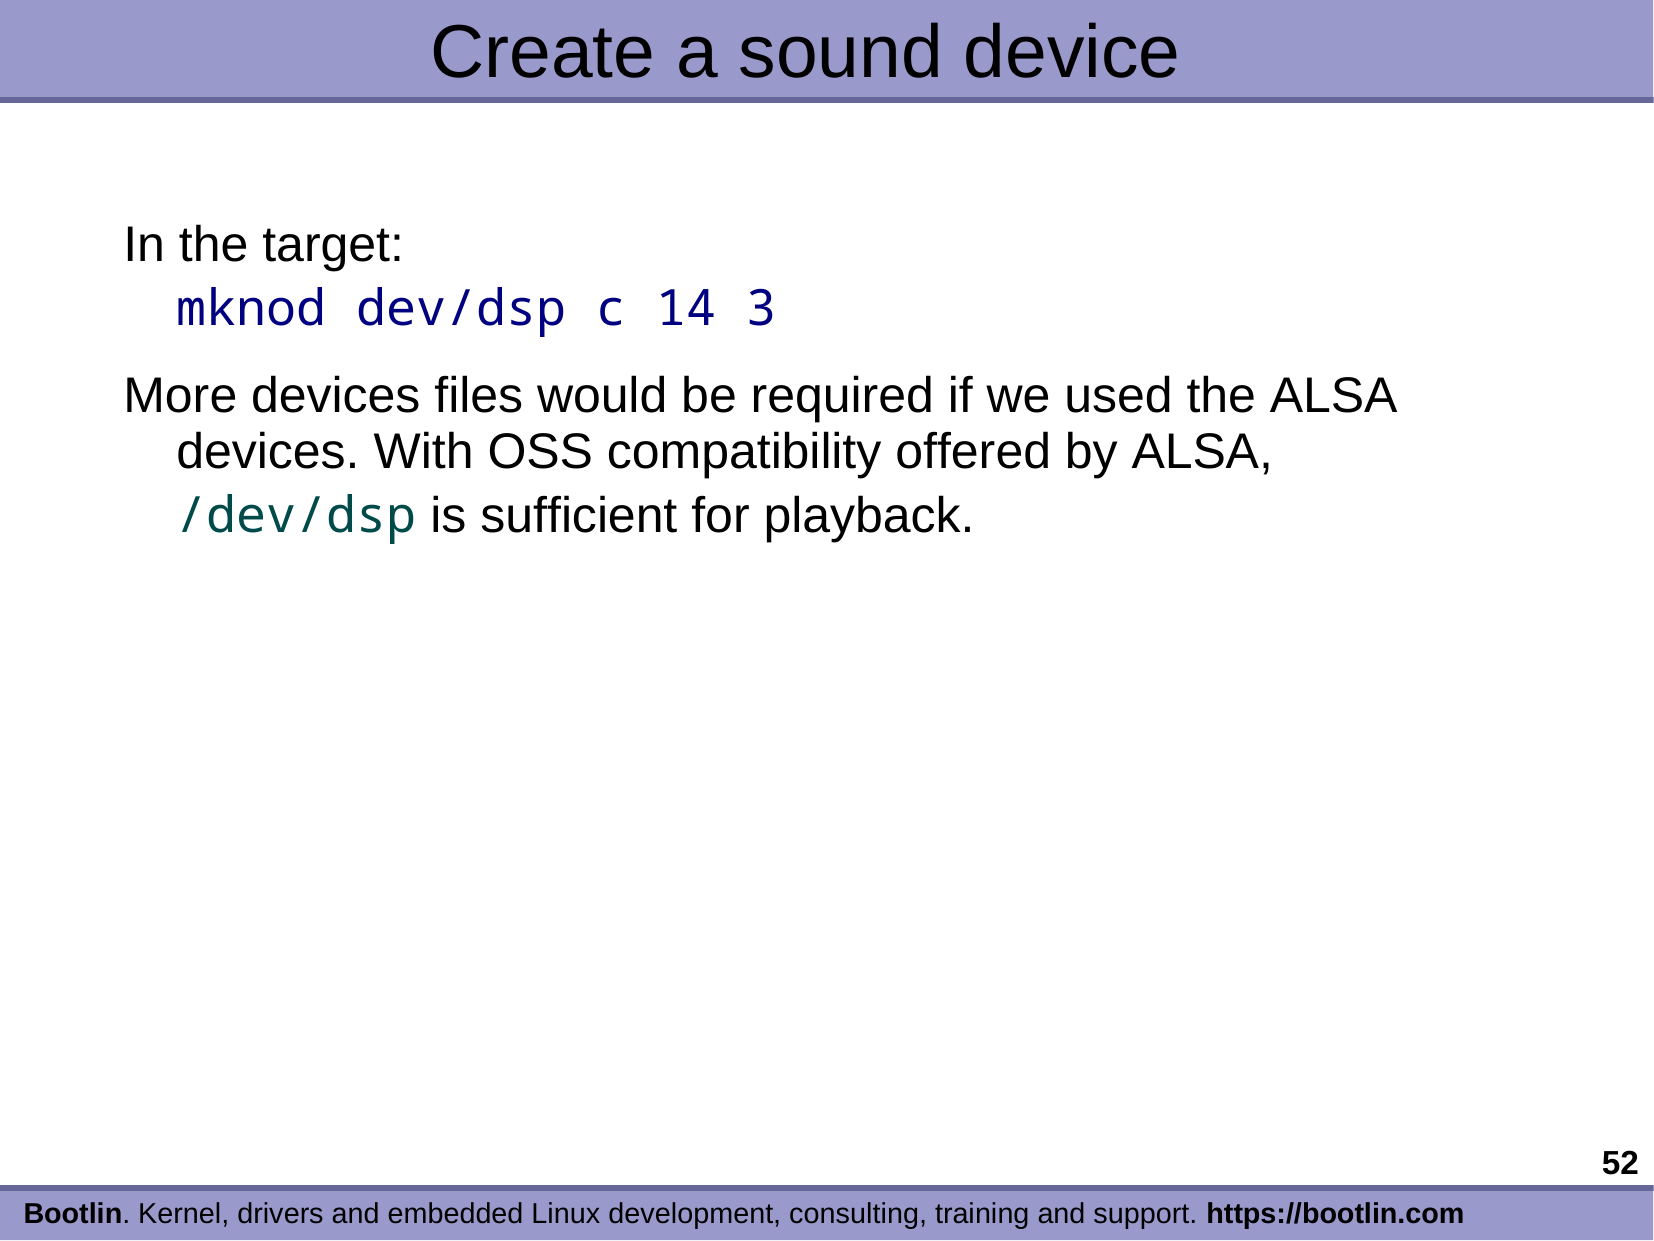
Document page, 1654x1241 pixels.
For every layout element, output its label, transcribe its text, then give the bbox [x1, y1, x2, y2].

list In the target: mknod dev/dsp c 14 3 More devices files would be required if we used the ALSA devices. With OSS compatibility offered by ALSA, /dev/dsp is sufficient for playback. [105, 216, 1518, 1066]
title Create a sound device [60, 5, 1551, 97]
